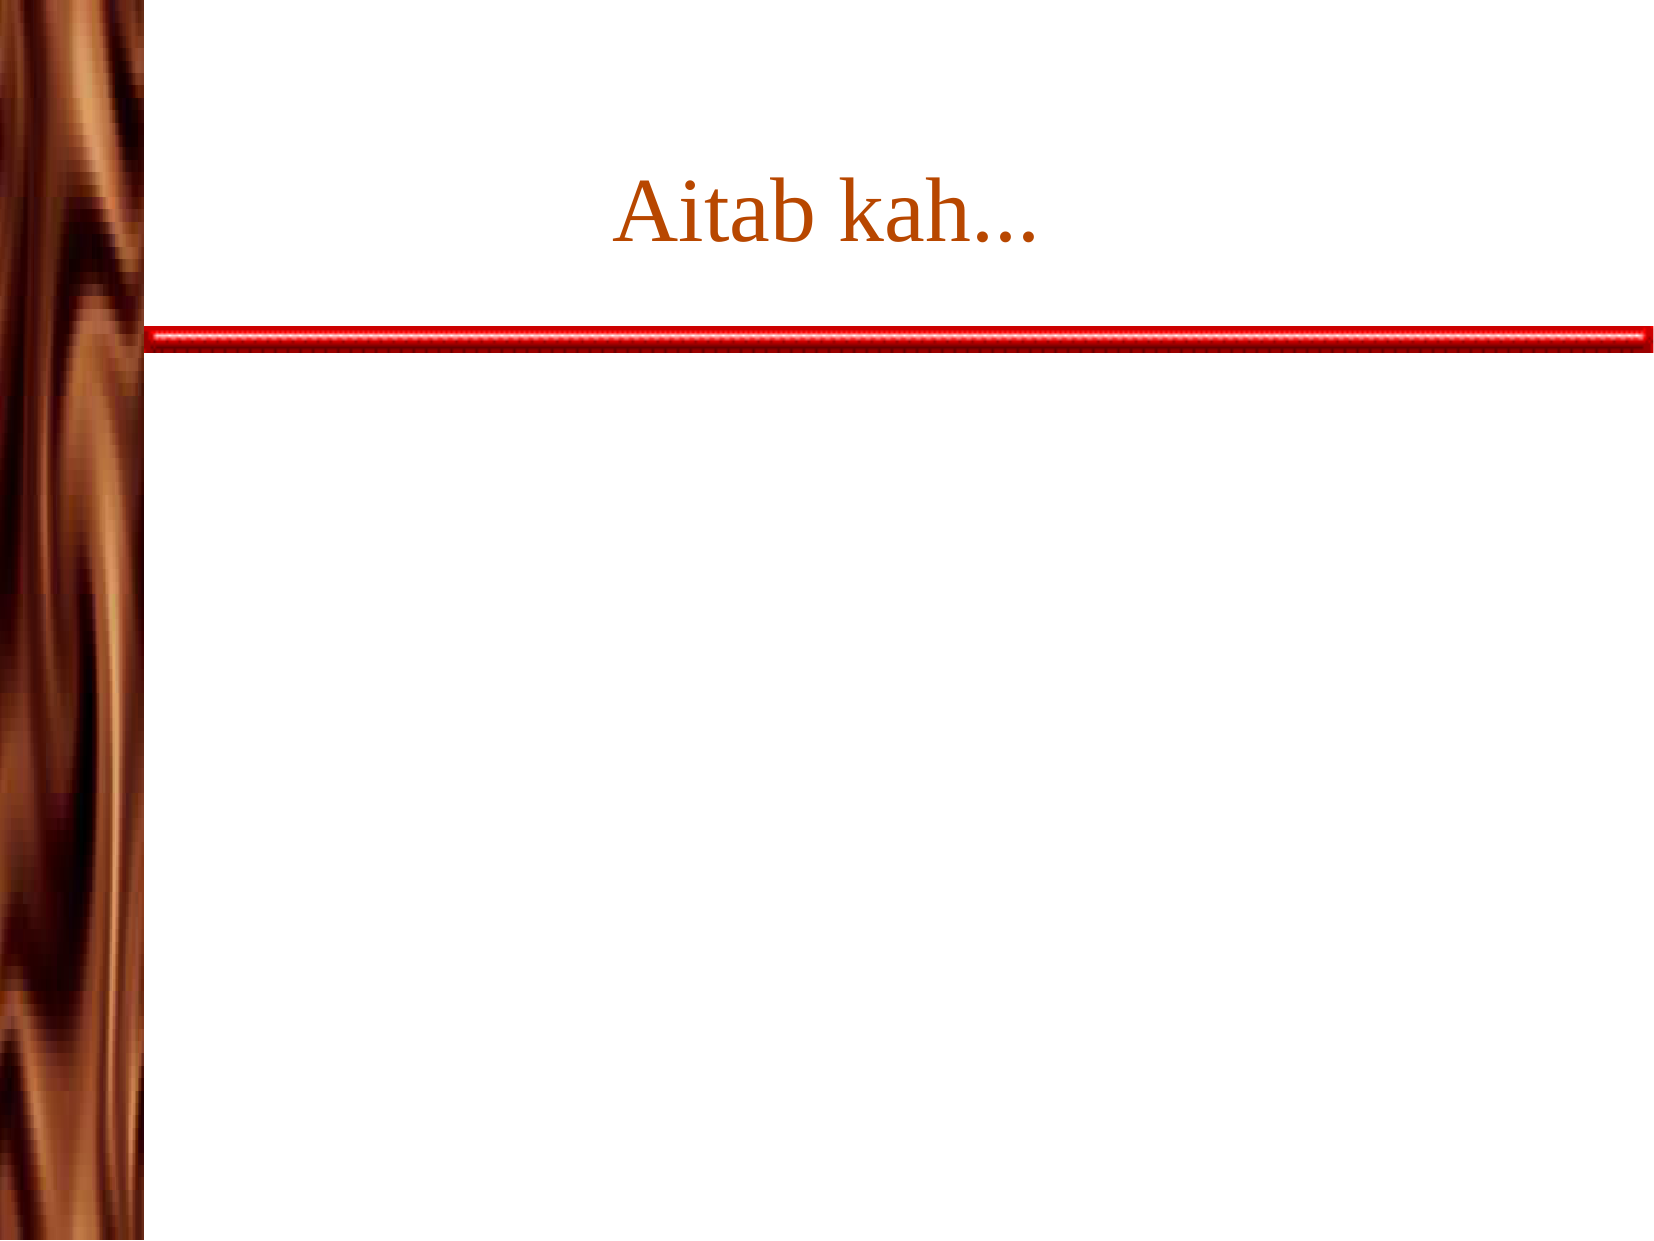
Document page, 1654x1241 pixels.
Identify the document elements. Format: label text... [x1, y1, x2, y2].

title Aitab kah... [121, 98, 1533, 314]
picture [0, 0, 1654, 1240]
